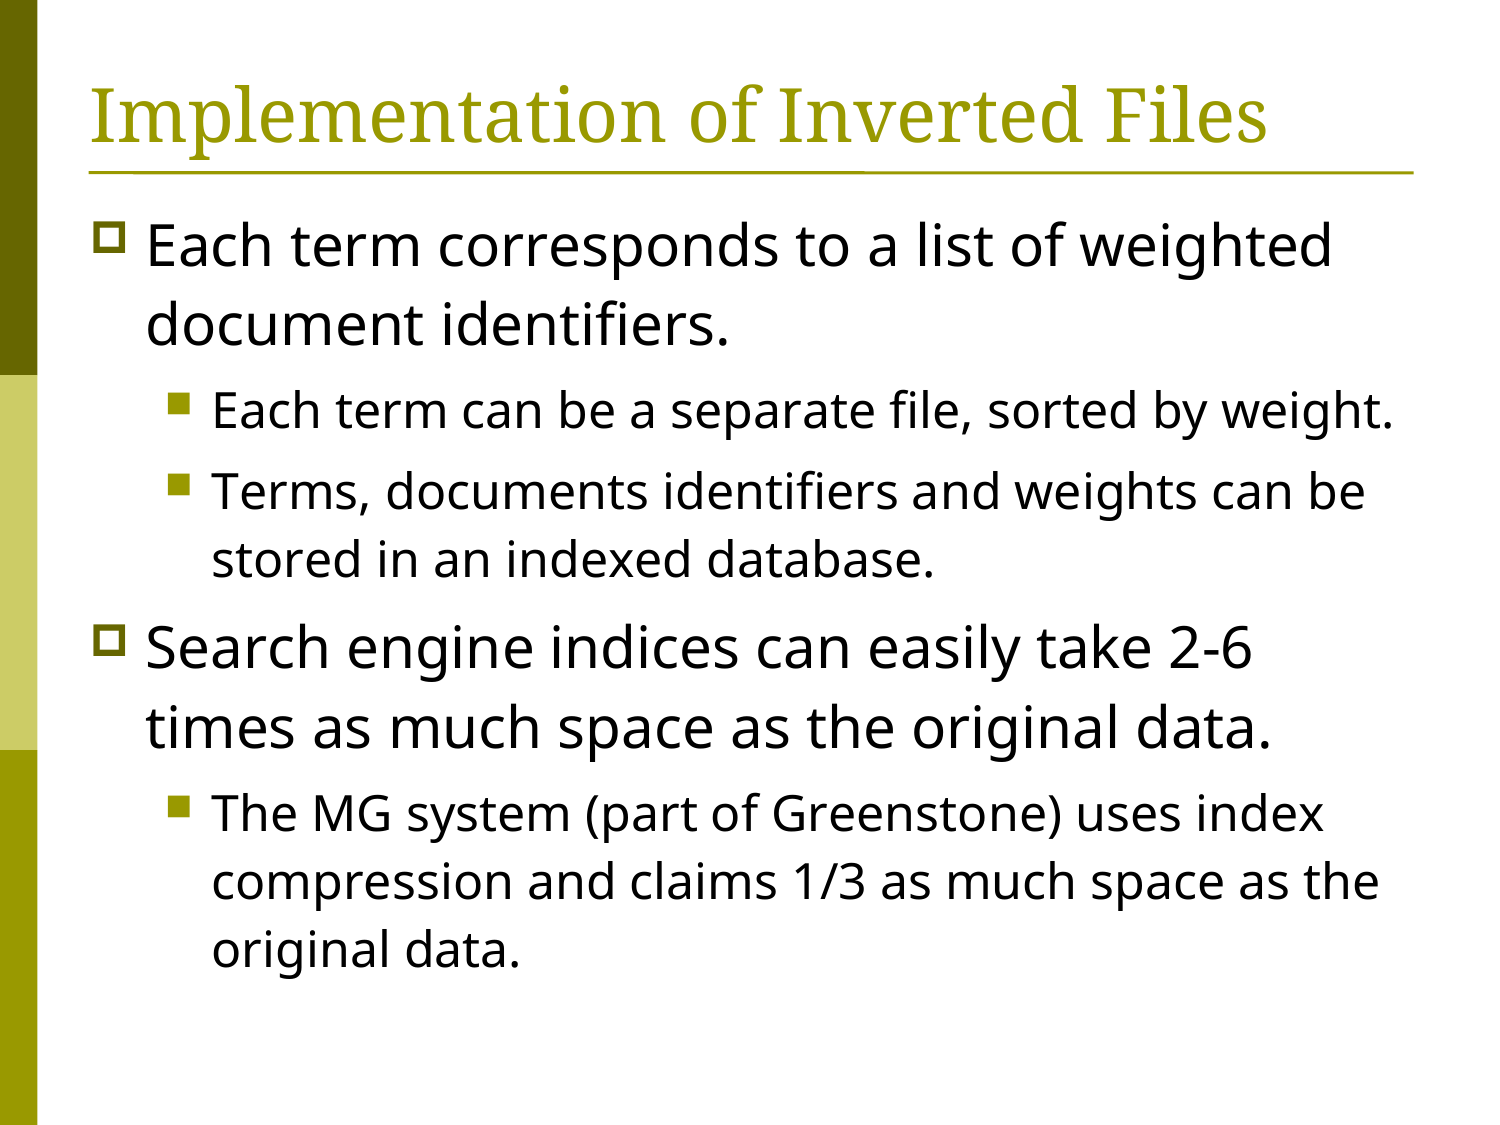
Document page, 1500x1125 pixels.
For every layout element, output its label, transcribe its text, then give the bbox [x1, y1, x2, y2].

list Each term corresponds to a list of weighted document identifiers. Each term can be a separate file, sorted by weight. Terms, documents identifiers and weights can be stored in an indexed database. Search engine indices can easily take 2-6 times as much space as the original data. The MG system (part of Greenstone) uses index compression and claims 1/3 as much space as the original data. [75, 196, 1426, 1006]
title Implementation of Inverted Files [75, 45, 1426, 173]
